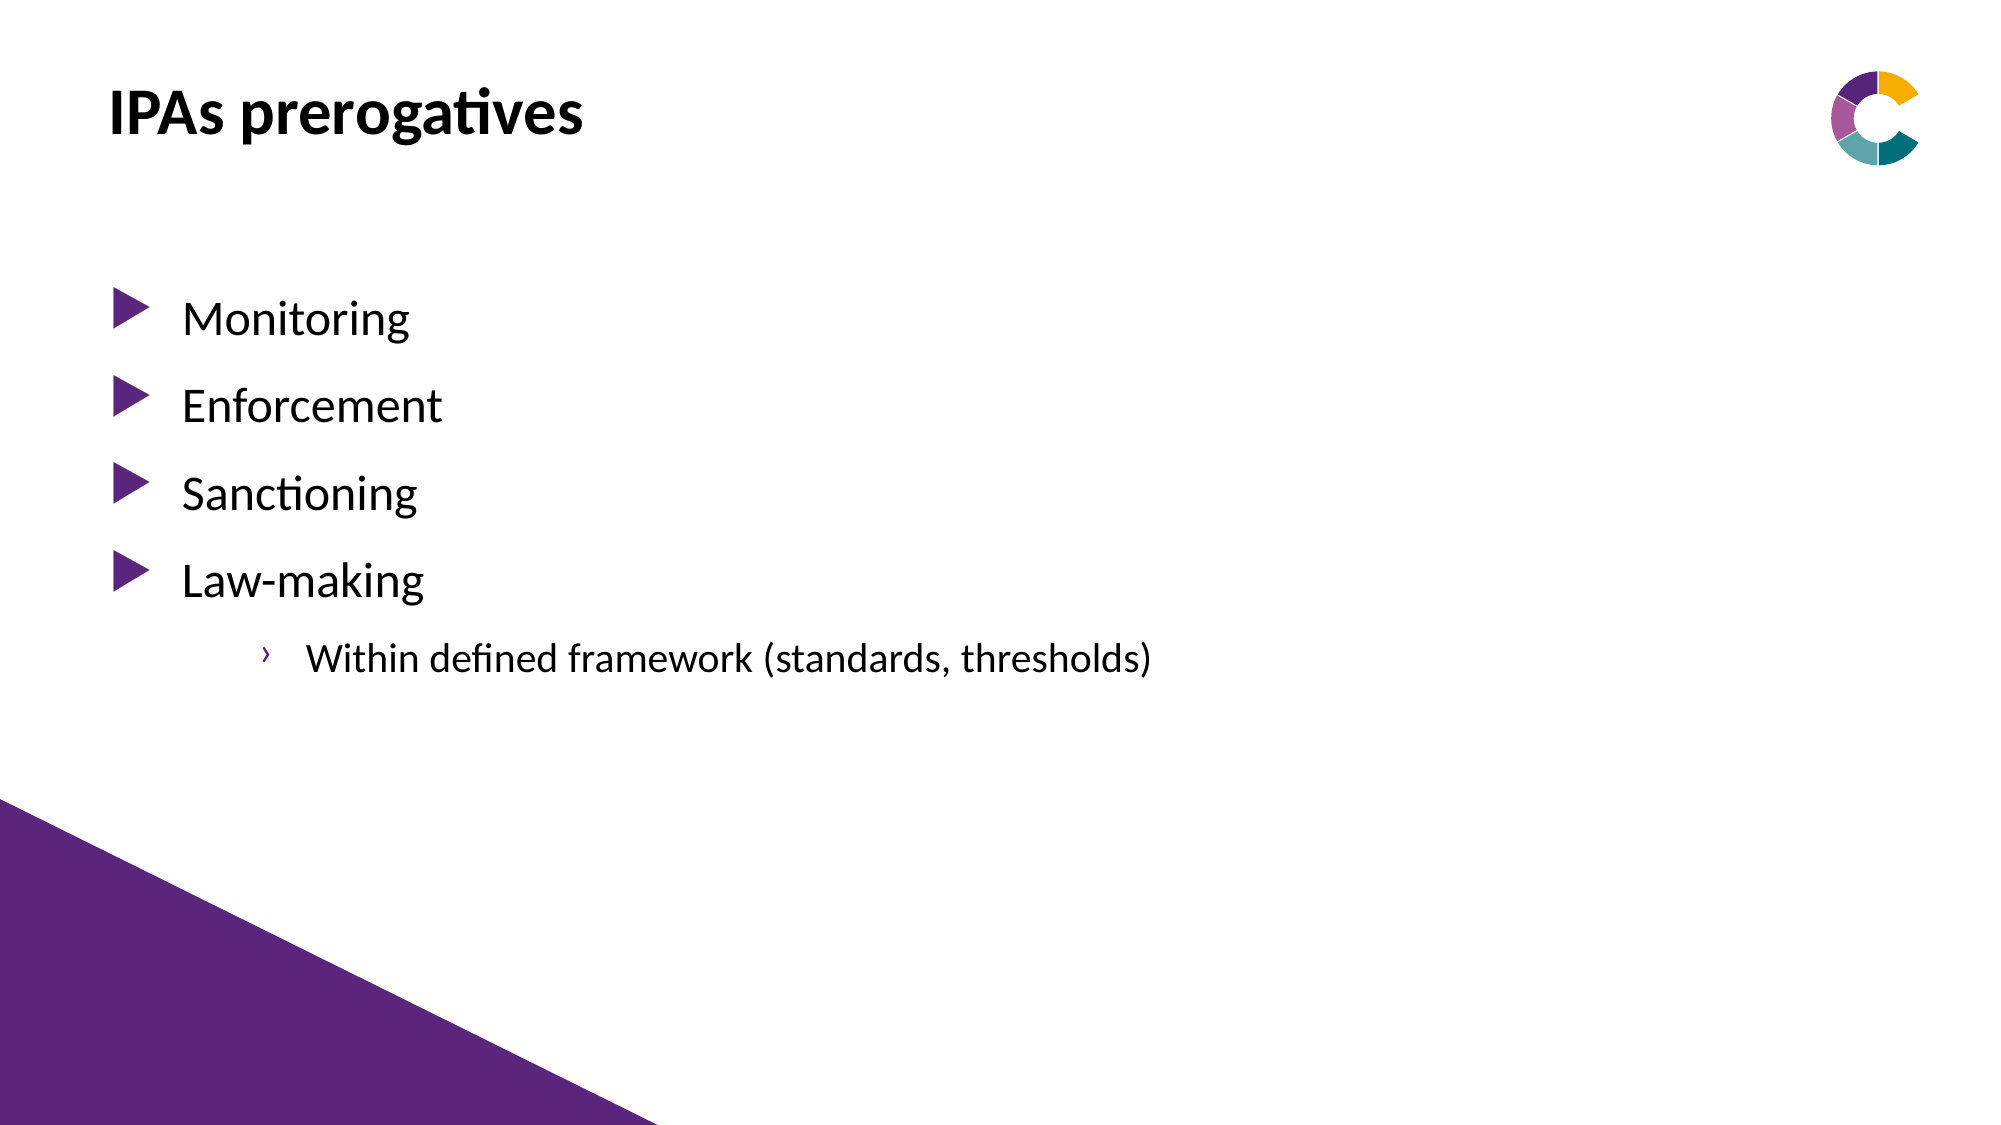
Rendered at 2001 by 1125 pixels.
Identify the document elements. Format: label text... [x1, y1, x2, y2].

list Monitoring Enforcement Sanctioning Law-making Within defined framework (standards, thresholds) [93, 262, 1799, 1005]
title IPAs prerogatives [93, 60, 1799, 193]
